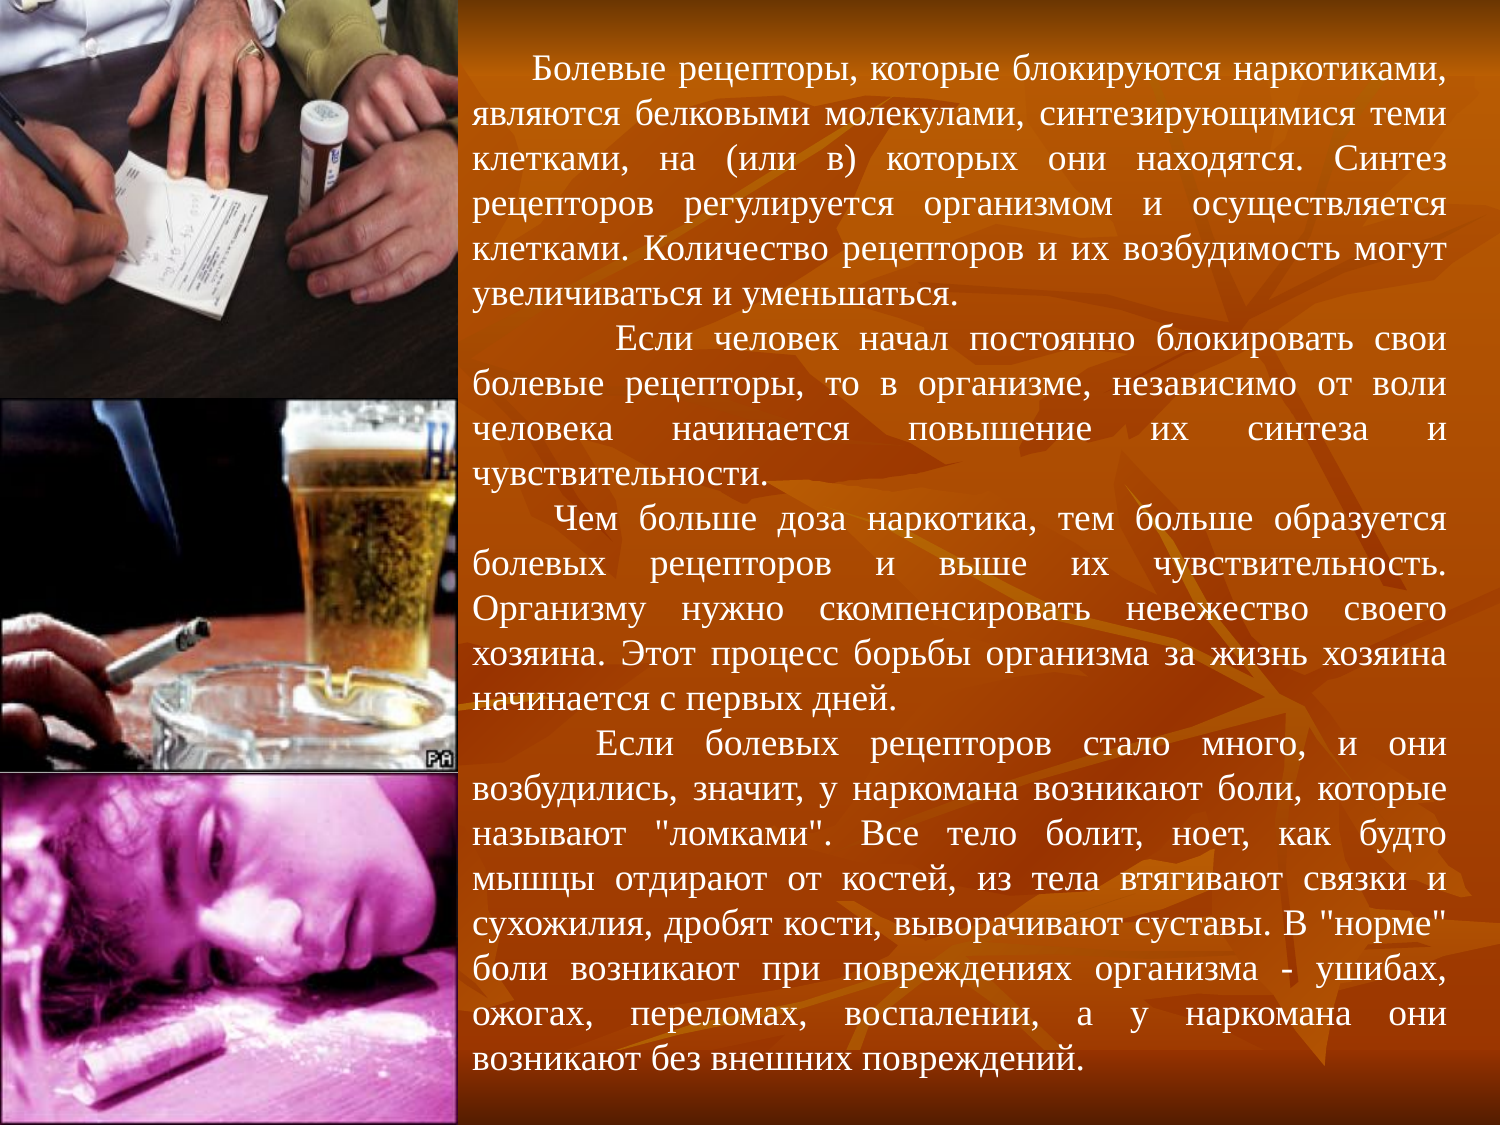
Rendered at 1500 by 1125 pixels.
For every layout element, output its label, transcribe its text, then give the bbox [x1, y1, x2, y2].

text_box Болевые рецепторы, которые блокируются наркотиками, являются белковыми молекулами, синтезирующимися теми клетками, на (или в) которых они находятся. Синтез рецепторов регулируется организмом и осуществляется клетками. Количество рецепторов и их возбудимость могут увеличиваться и уменьшаться. Если человек начал постоянно блокировать свои болевые рецепторы, то в организме, независимо от воли человека начинается повышение их синтеза и чувствительности. Чем больше доза наркотика, тем больше образуется болевых рецепторов и выше их чувствительность. Организму нужно скомпенсировать невежество своего хозяина. Этот процесс борьбы организма за жизнь хозяина начинается с первых дней. Если болевых рецепторов стало много, и они возбудились, значит, у наркомана возникают боли, которые называют "ломками". Все тело болит, ноет, как будто мышцы отдирают от костей, из тела втягивают связки и сухожилия, дробят кости, выворачивают суставы. В "норме" боли возникают при повреждениях организма - ушибах, ожогах, переломах, воспалении, а у наркомана они возникают без внешних повреждений. [458, 35, 1465, 1096]
picture [0, 0, 458, 1125]
